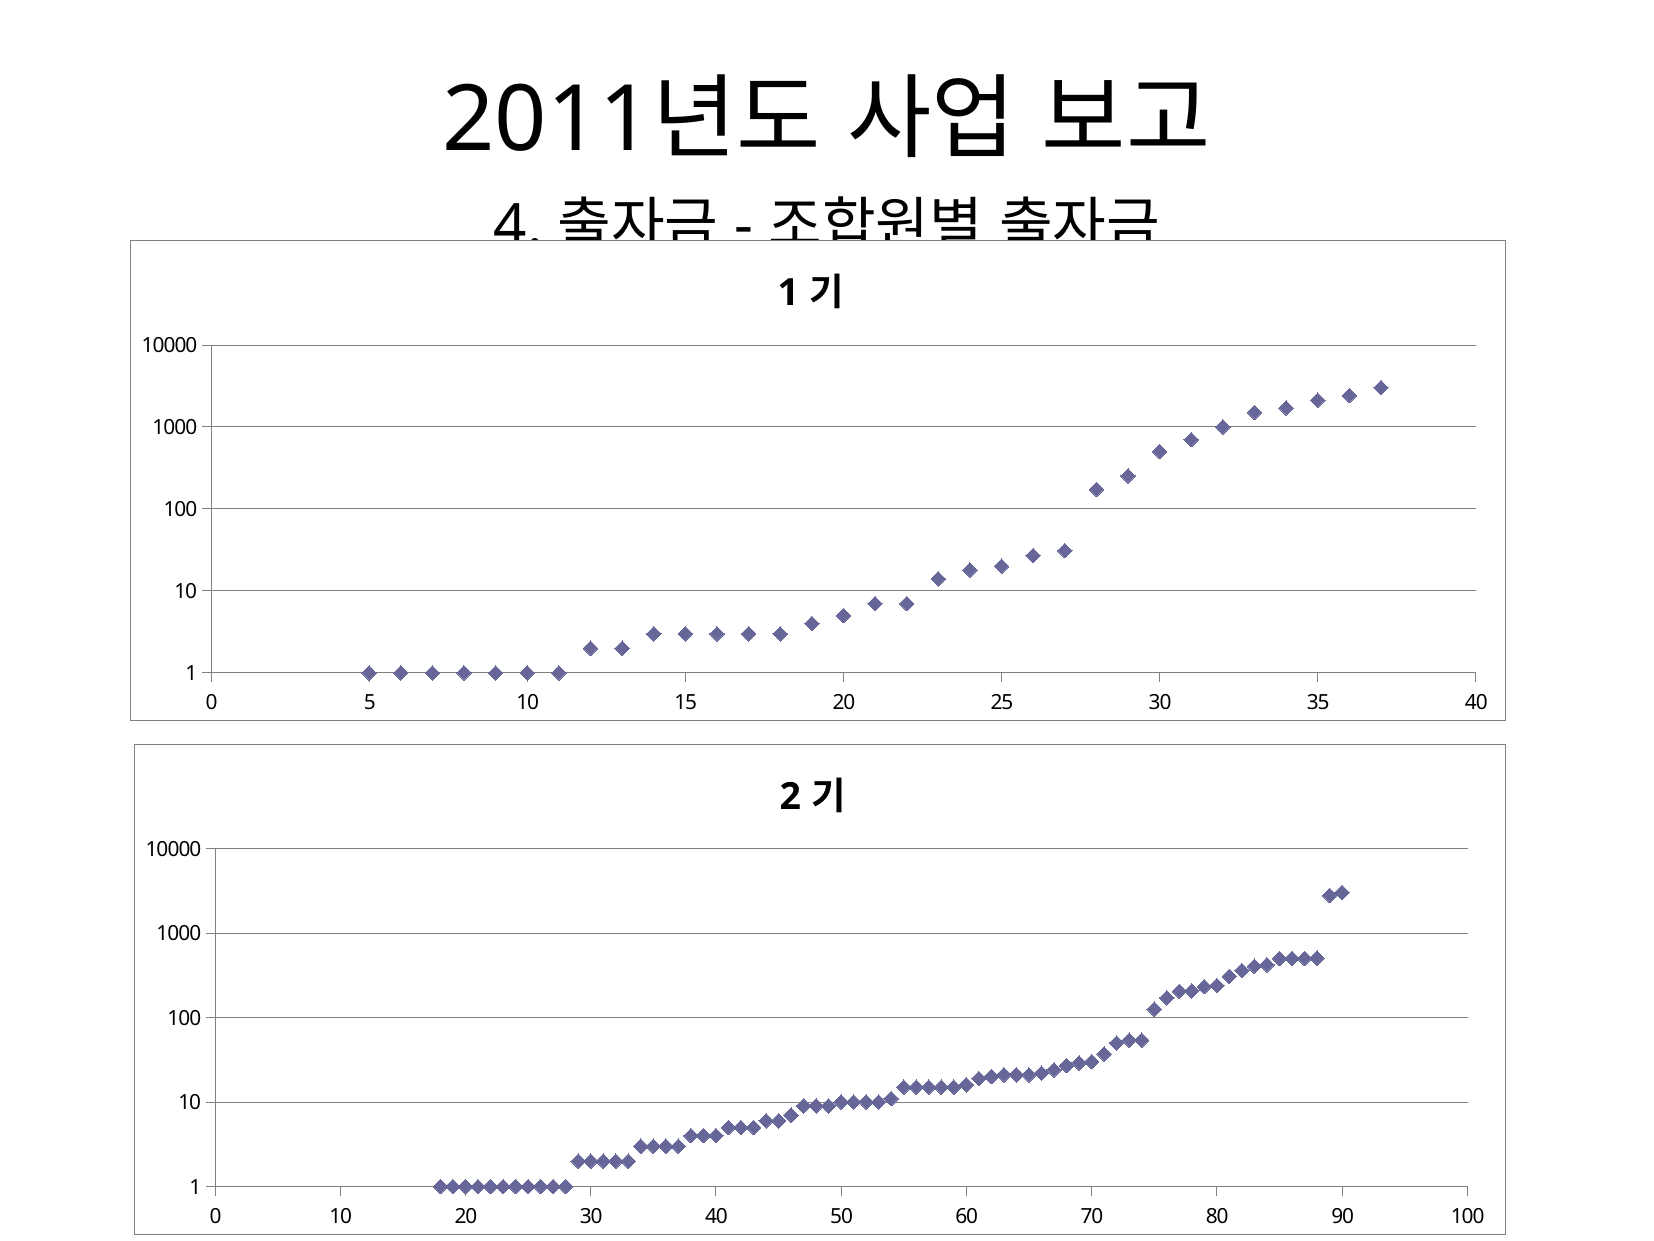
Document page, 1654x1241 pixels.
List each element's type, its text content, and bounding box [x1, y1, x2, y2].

title 2011년도 사업 보고 4. 출자금 - 조합원별 출자금 [82, 49, 1571, 257]
chart [134, 744, 1506, 1235]
chart [130, 240, 1506, 721]
